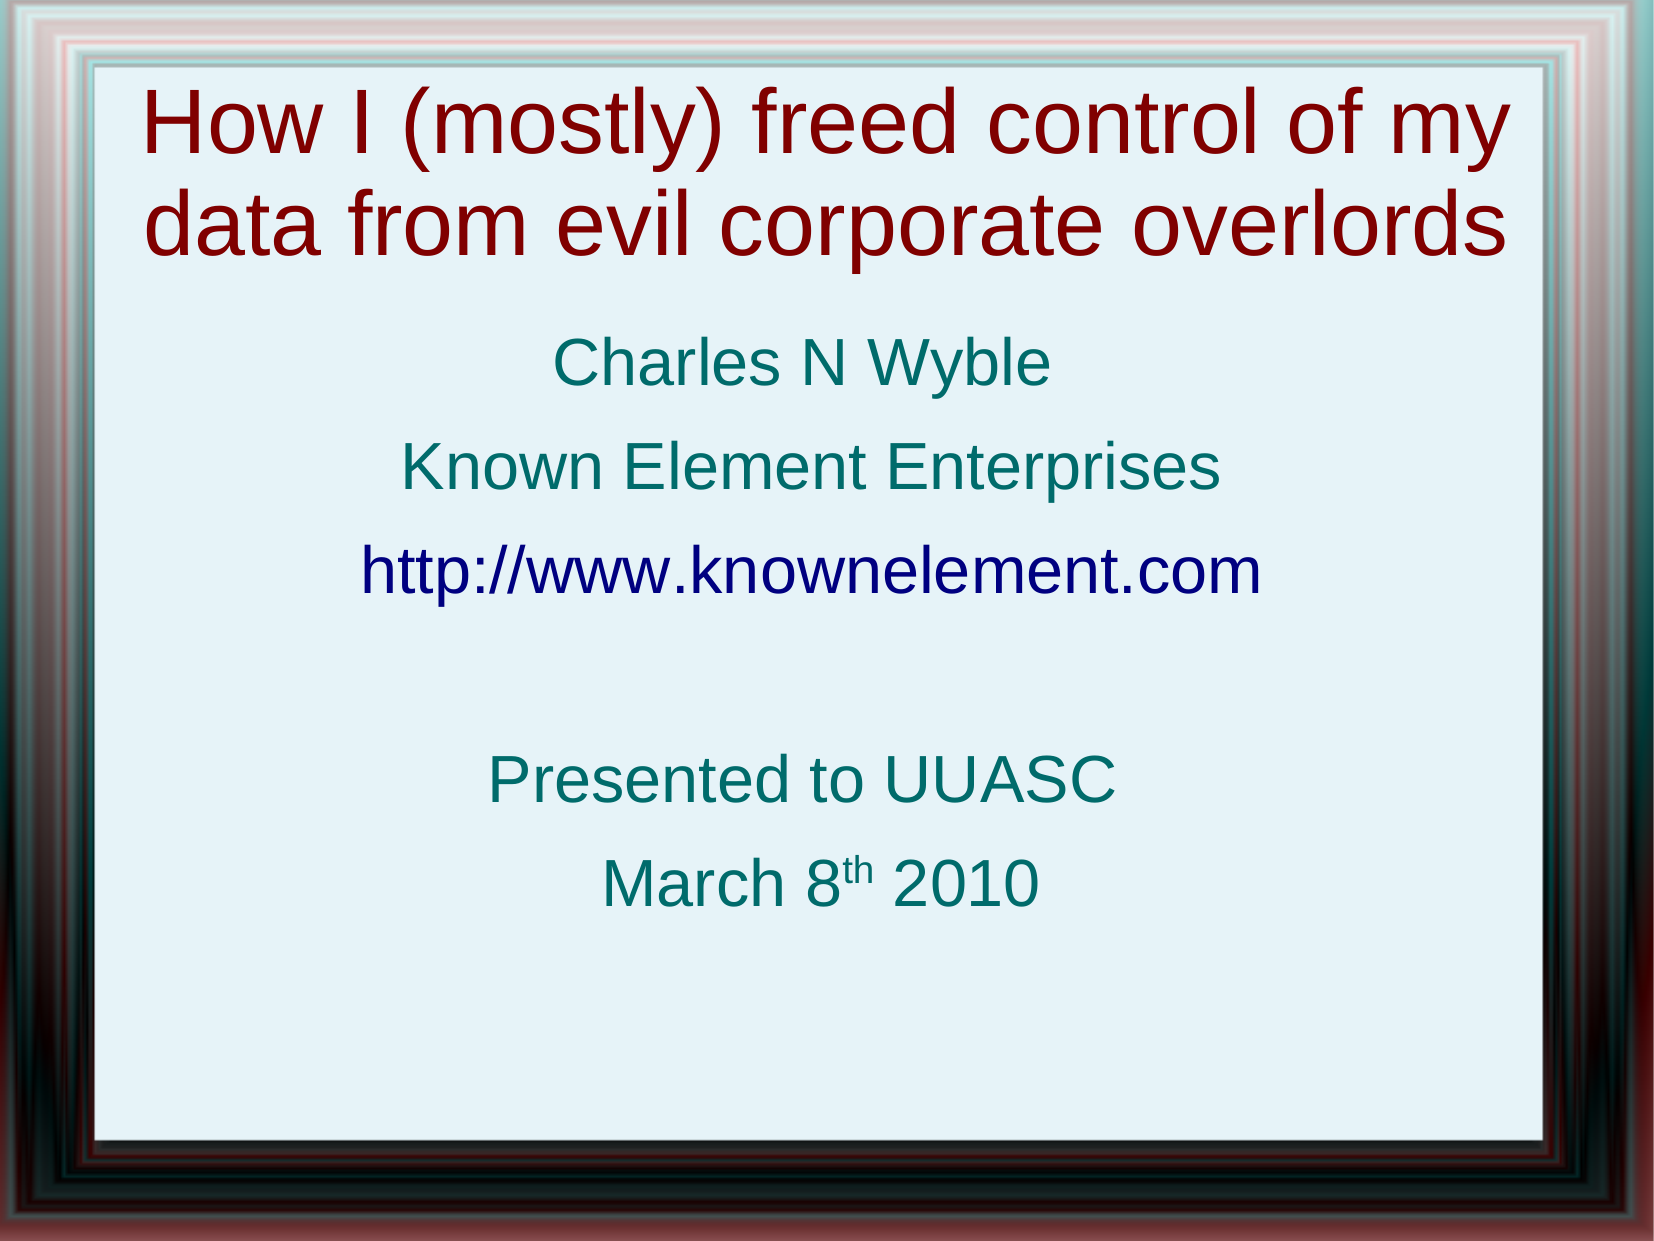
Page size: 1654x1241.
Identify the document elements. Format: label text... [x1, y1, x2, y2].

picture [0, 0, 1654, 1241]
list Charles N Wyble Known Element Enterprises http://www.knownelement.com Presented to UUASC March 8th 2010 [118, 324, 1506, 1144]
title How I (mostly) freed control of my data from evil corporate overlords [118, 70, 1536, 276]
